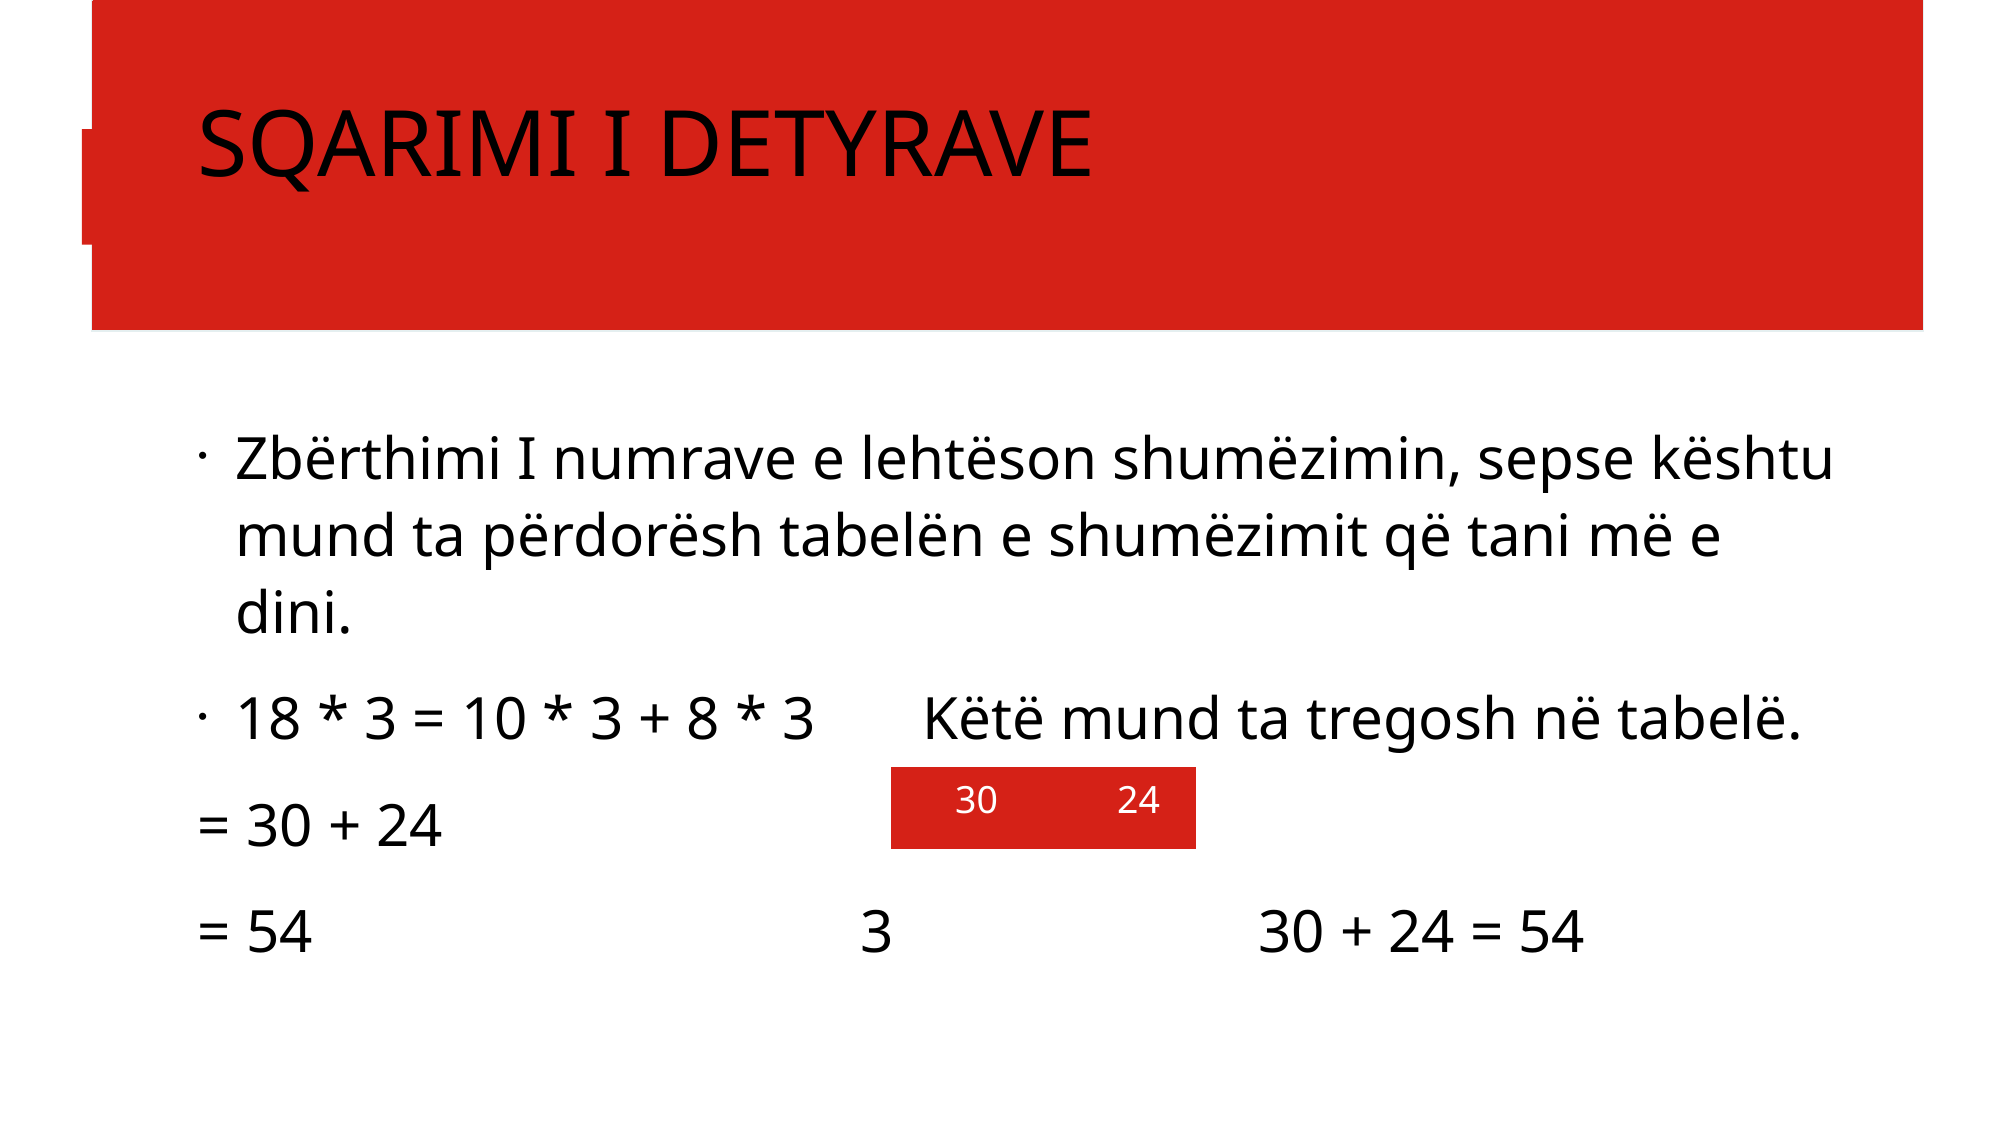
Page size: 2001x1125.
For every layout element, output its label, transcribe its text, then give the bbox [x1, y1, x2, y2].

list Zbërthimi I numrave e lehtëson shumëzimin, sepse kështu mund ta përdorësh tabelën e shumëzimit që tani më e dini. 18 * 3 = 10 * 3 + 8 * 3 Këtë mund ta tregosh në tabelë. = 30 + 24 10 8 = 54 3 30 + 24 = 54 [183, 406, 1851, 1013]
table_header 24 [1044, 767, 1196, 849]
table_header 30 [891, 767, 1044, 849]
title SQARIMI I DETYRAVE [183, 90, 1851, 284]
